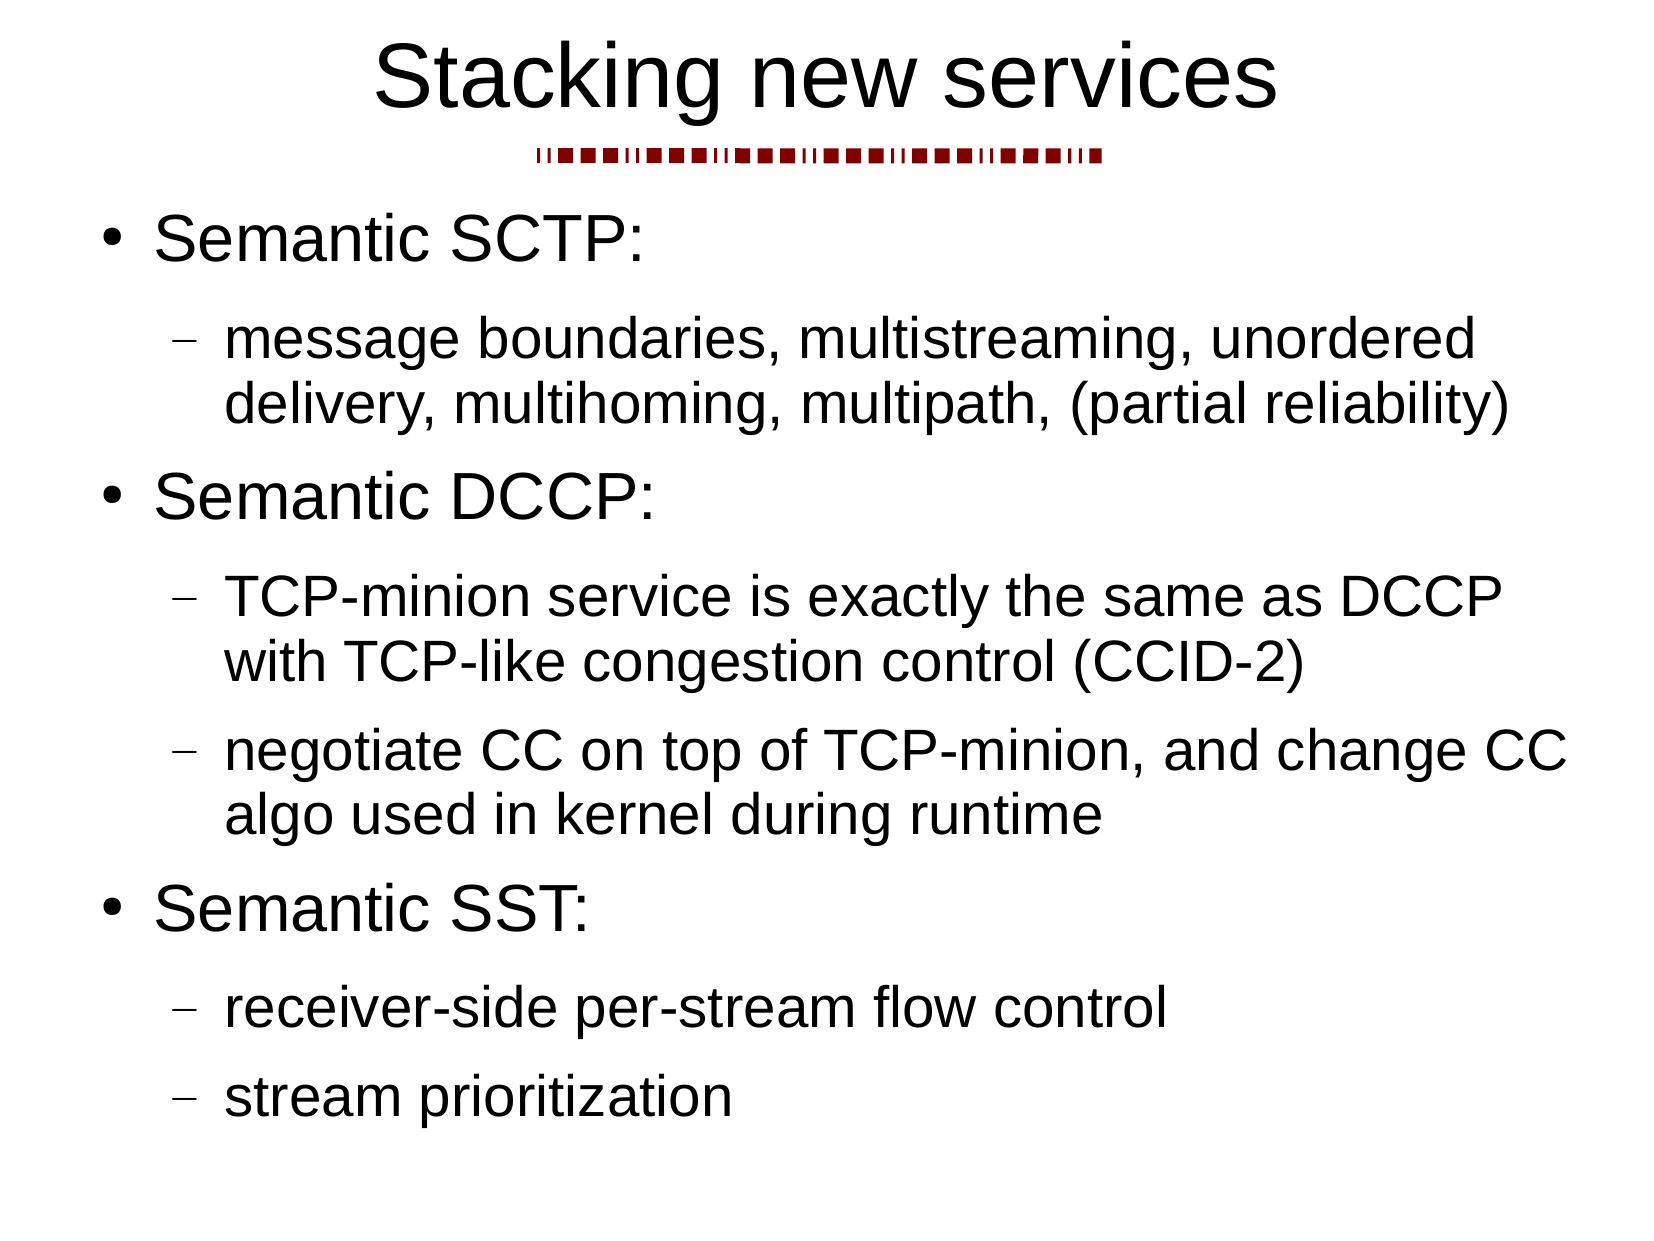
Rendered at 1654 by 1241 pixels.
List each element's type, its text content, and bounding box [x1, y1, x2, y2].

list Semantic SCTP: message boundaries, multistreaming, unordered delivery, multihoming, multipath, (partial reliability) Semantic DCCP: TCP-minion service is exactly the same as DCCP with TCP-like congestion control (CCID-2) negotiate CC on top of TCP-minion, and change CC algo used in kernel during runtime Semantic SST: receiver-side per-stream flow control stream prioritization [82, 201, 1571, 1129]
title Stacking new services [82, 0, 1571, 173]
